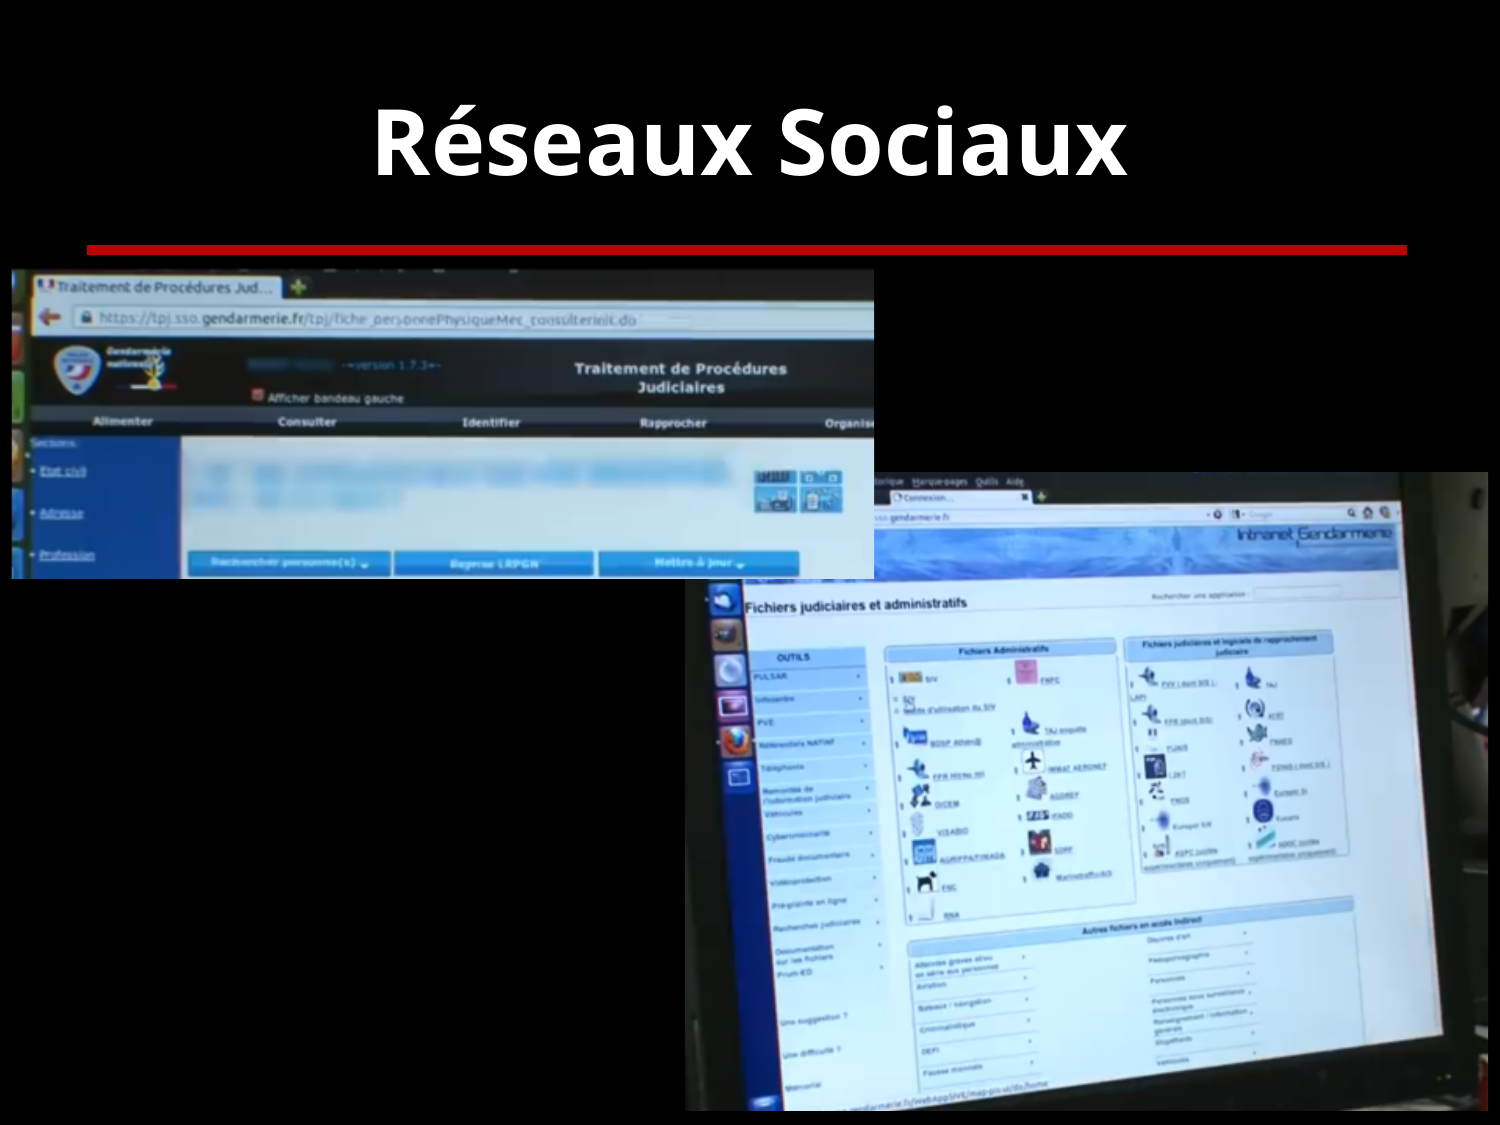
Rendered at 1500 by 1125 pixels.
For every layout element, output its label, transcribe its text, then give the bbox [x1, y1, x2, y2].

title Réseaux Sociaux [75, 45, 1425, 233]
picture [11, 266, 1489, 1111]
